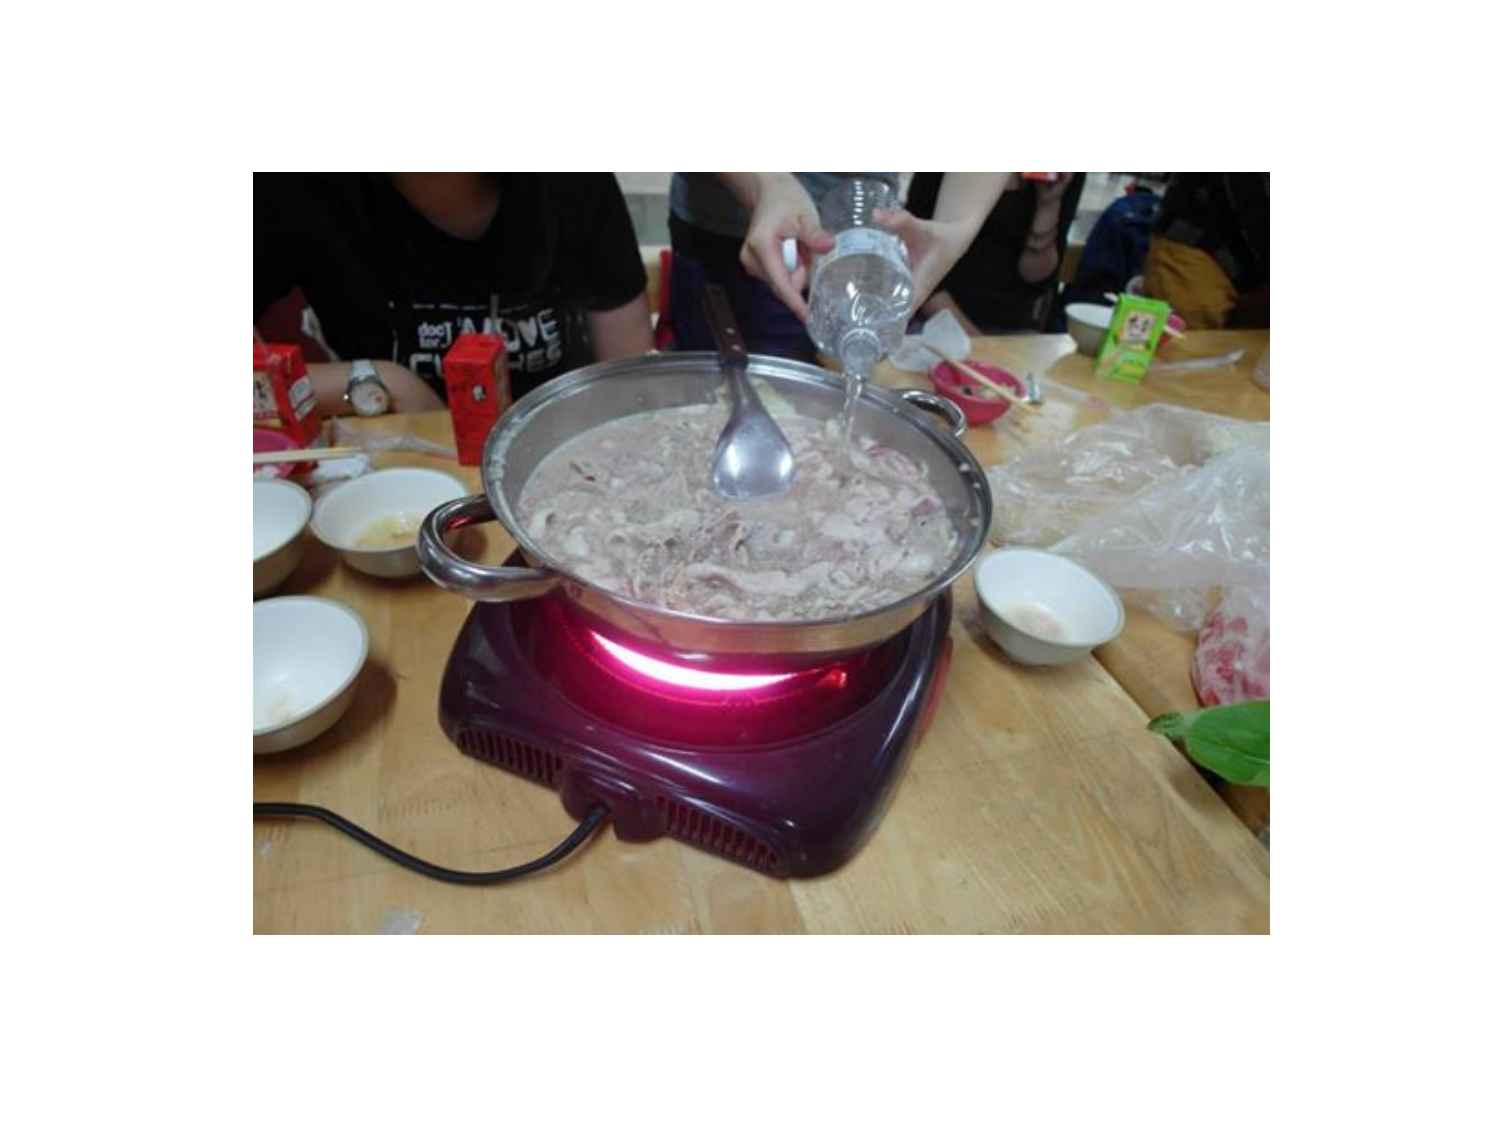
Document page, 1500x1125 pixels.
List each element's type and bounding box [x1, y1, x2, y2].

picture [253, 172, 1270, 935]
